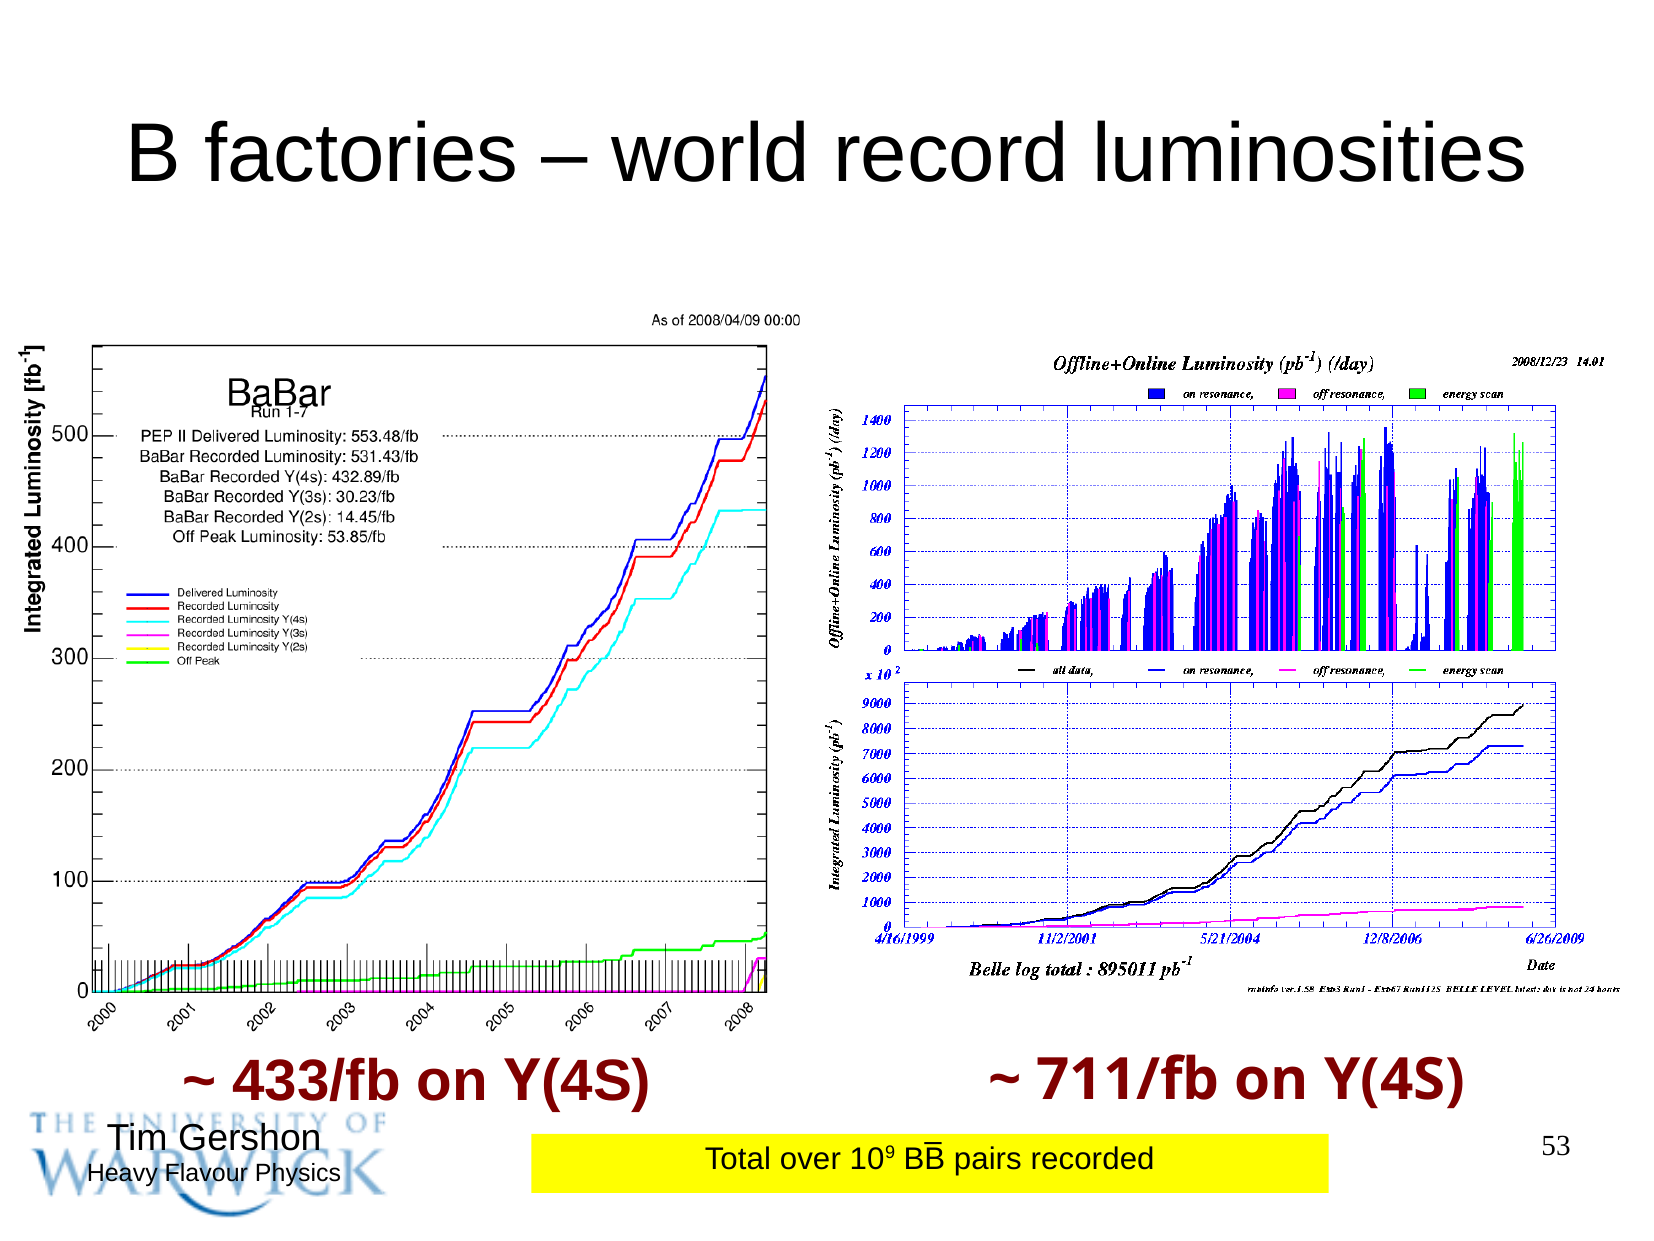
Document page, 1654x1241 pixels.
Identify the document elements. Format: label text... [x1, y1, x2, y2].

text_box – [903, 1116, 963, 1166]
text_box Total over 109 BB pairs recorded [531, 1133, 1329, 1193]
title B factories – world record luminosities [82, 49, 1571, 257]
text_box ~ 433/fb on Υ(4S) [41, 1031, 792, 1127]
text_box ~ 711/fb on Υ(4S) [851, 1029, 1602, 1126]
picture [19, 1106, 406, 1232]
picture [18, 314, 1648, 1035]
text_box Tim Gershon Heavy Flavour Physics [45, 1108, 383, 1194]
